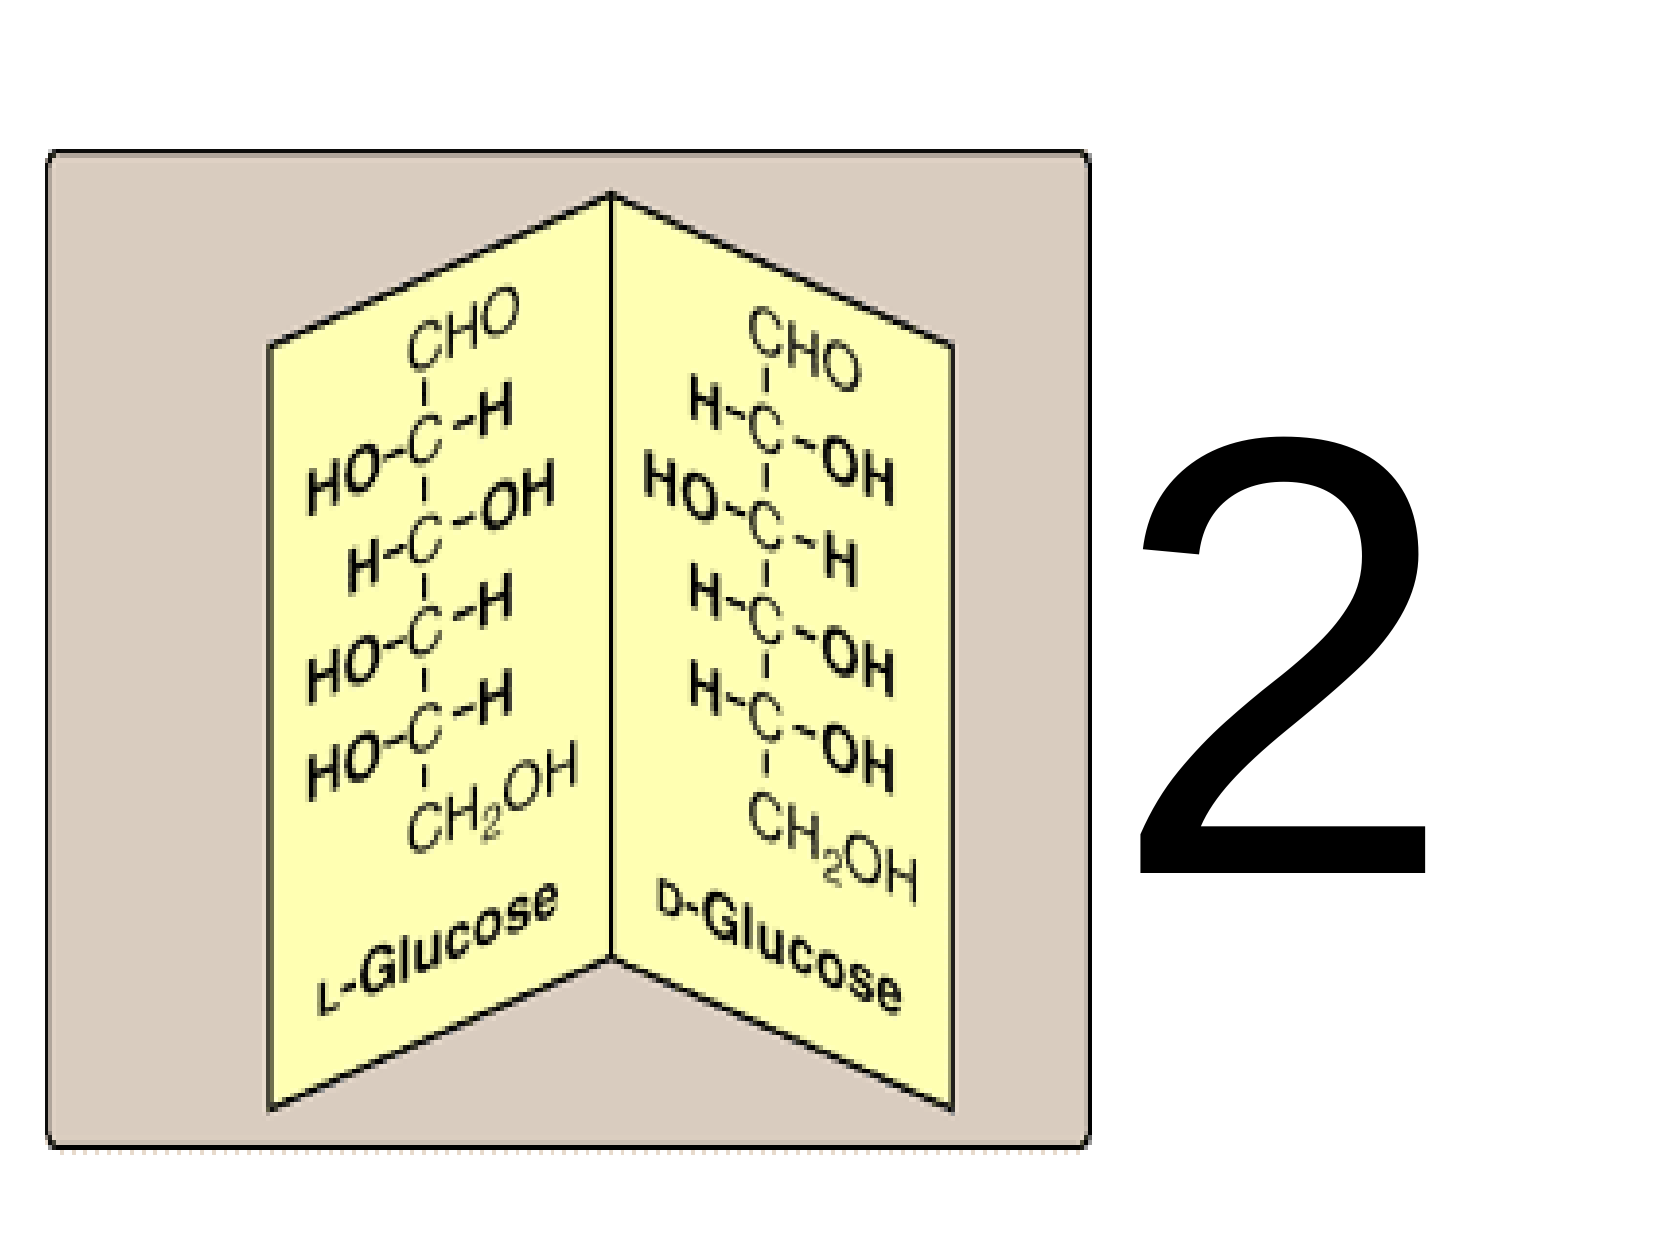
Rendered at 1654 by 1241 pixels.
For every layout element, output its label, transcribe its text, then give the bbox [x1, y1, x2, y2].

text_box 2 [1096, 300, 1561, 1029]
picture [45, 149, 1096, 1156]
